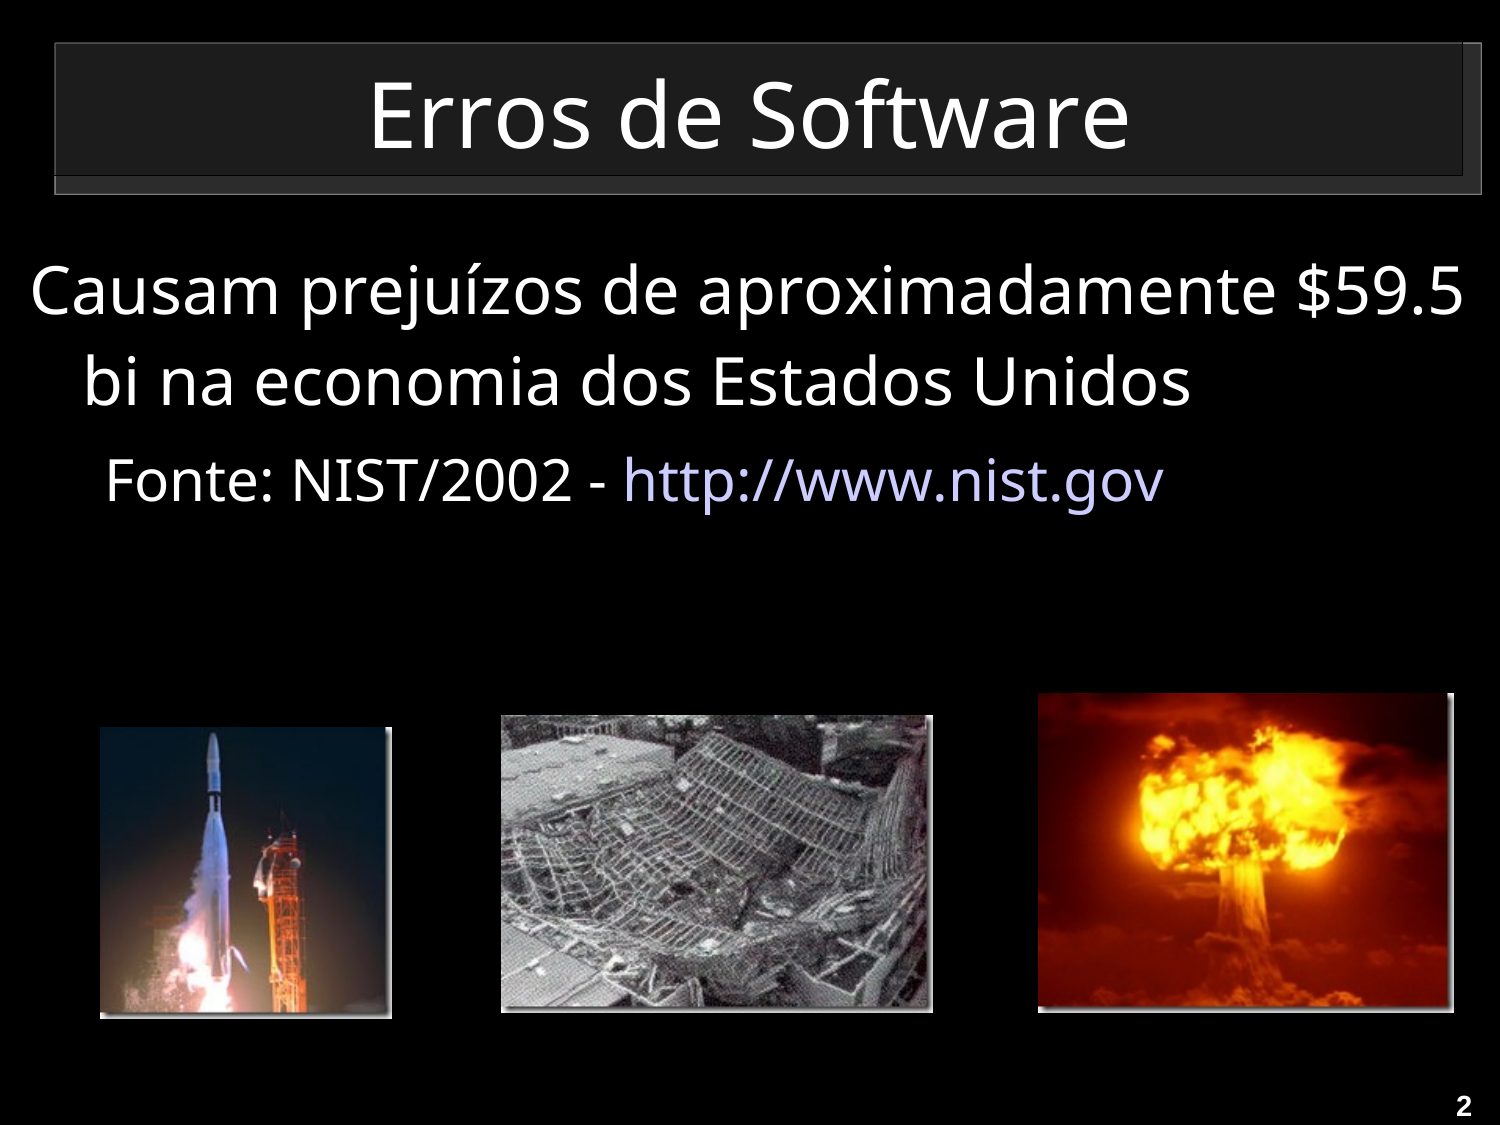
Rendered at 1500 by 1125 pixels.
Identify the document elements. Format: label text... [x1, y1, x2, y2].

picture [100, 727, 392, 1019]
picture [501, 715, 933, 1013]
picture [1038, 693, 1454, 1013]
list Causam prejuízos de aproximadamente $59.5 bi na economia dos Estados Unidos Fonte: NIST/2002 - http://www.nist.gov [29, 243, 1471, 1032]
title Erros de Software [29, 38, 1471, 188]
